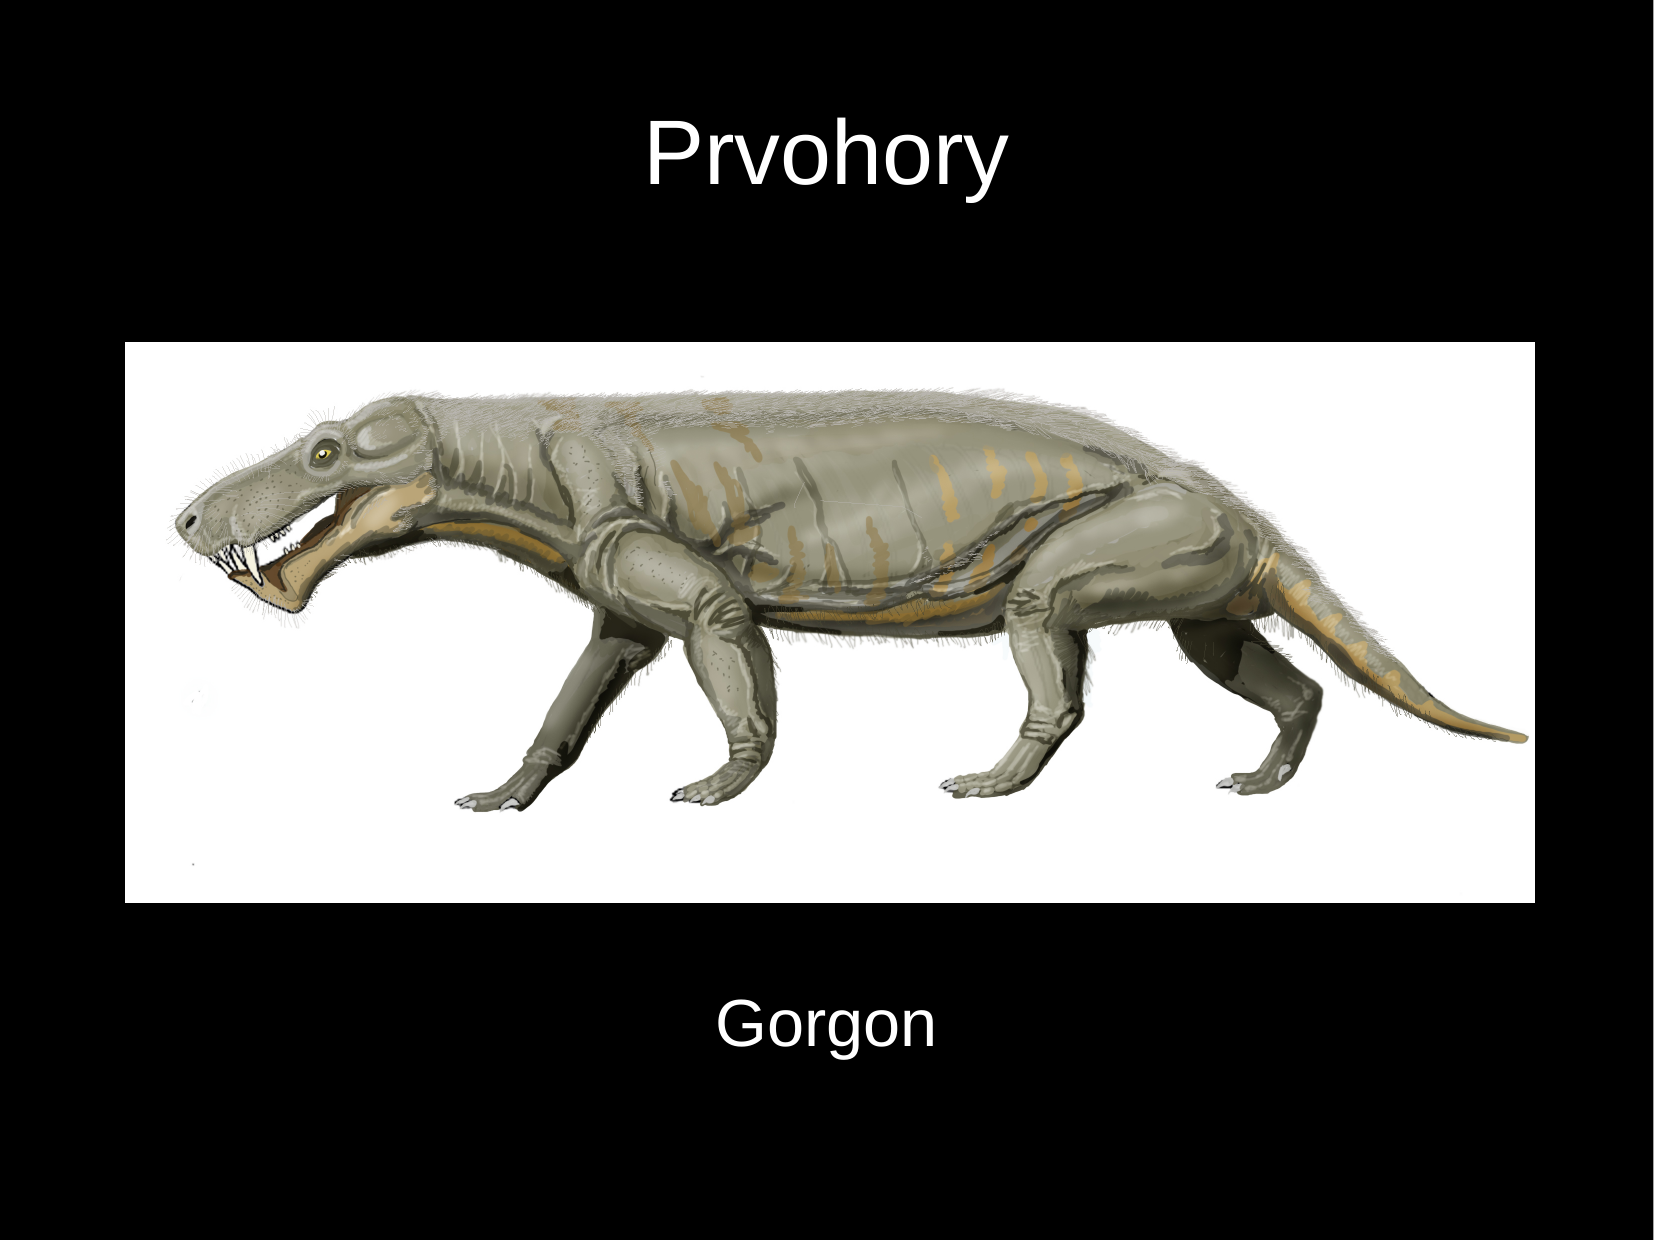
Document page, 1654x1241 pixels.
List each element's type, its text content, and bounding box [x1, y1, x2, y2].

picture [125, 342, 1535, 903]
subtitle Gorgon [82, 944, 1571, 1102]
title Prvohory [82, 49, 1571, 257]
